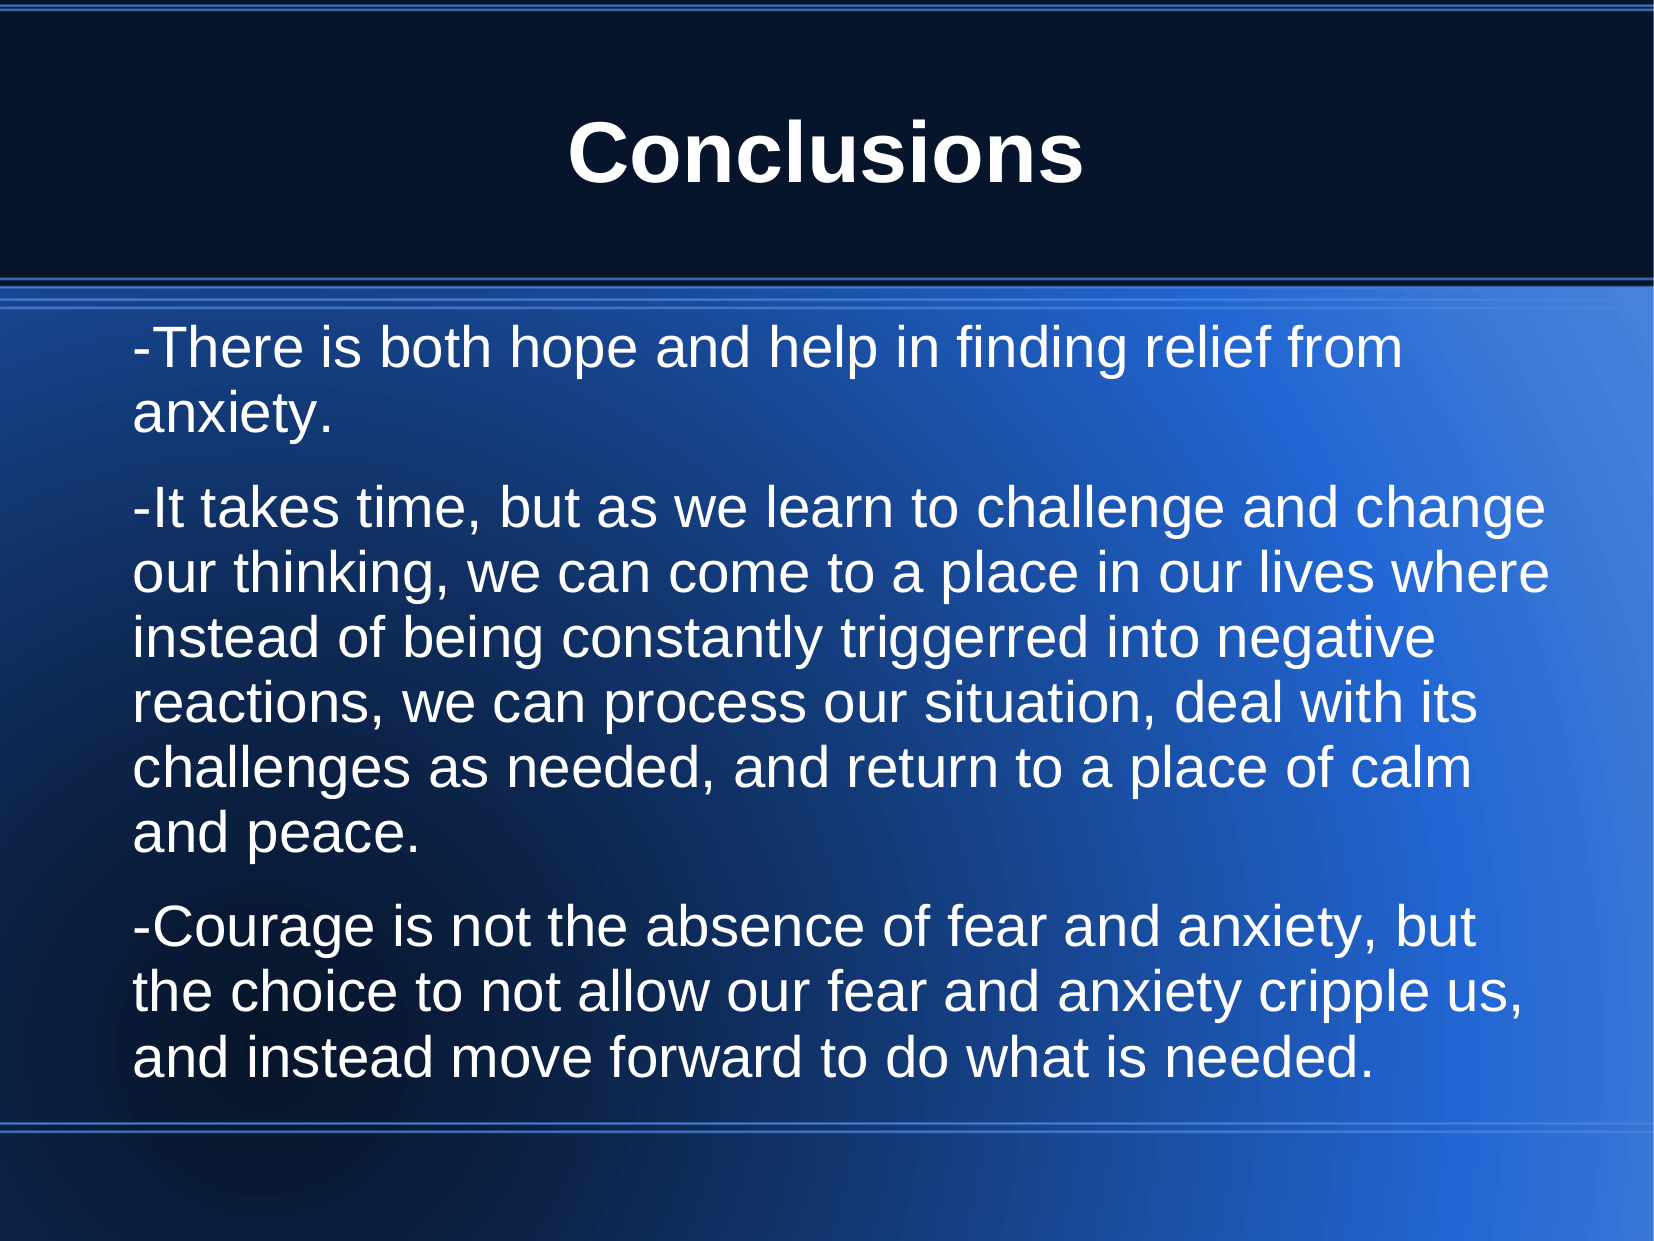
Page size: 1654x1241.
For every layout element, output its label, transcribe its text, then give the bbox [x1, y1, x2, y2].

title Conclusions [82, 49, 1571, 257]
picture [0, 0, 1654, 1241]
list -There is both hope and help in finding relief from anxiety. -It takes time, but as we learn to challenge and change our thinking, we can come to a place in our lives where instead of being constantly triggerred into negative reactions, we can process our situation, deal with its challenges as needed, and return to a place of calm and peace. -Courage is not the absence of fear and anxiety, but the choice to not allow our fear and anxiety cripple us, and instead move forward to do what is needed. [62, 315, 1571, 1127]
